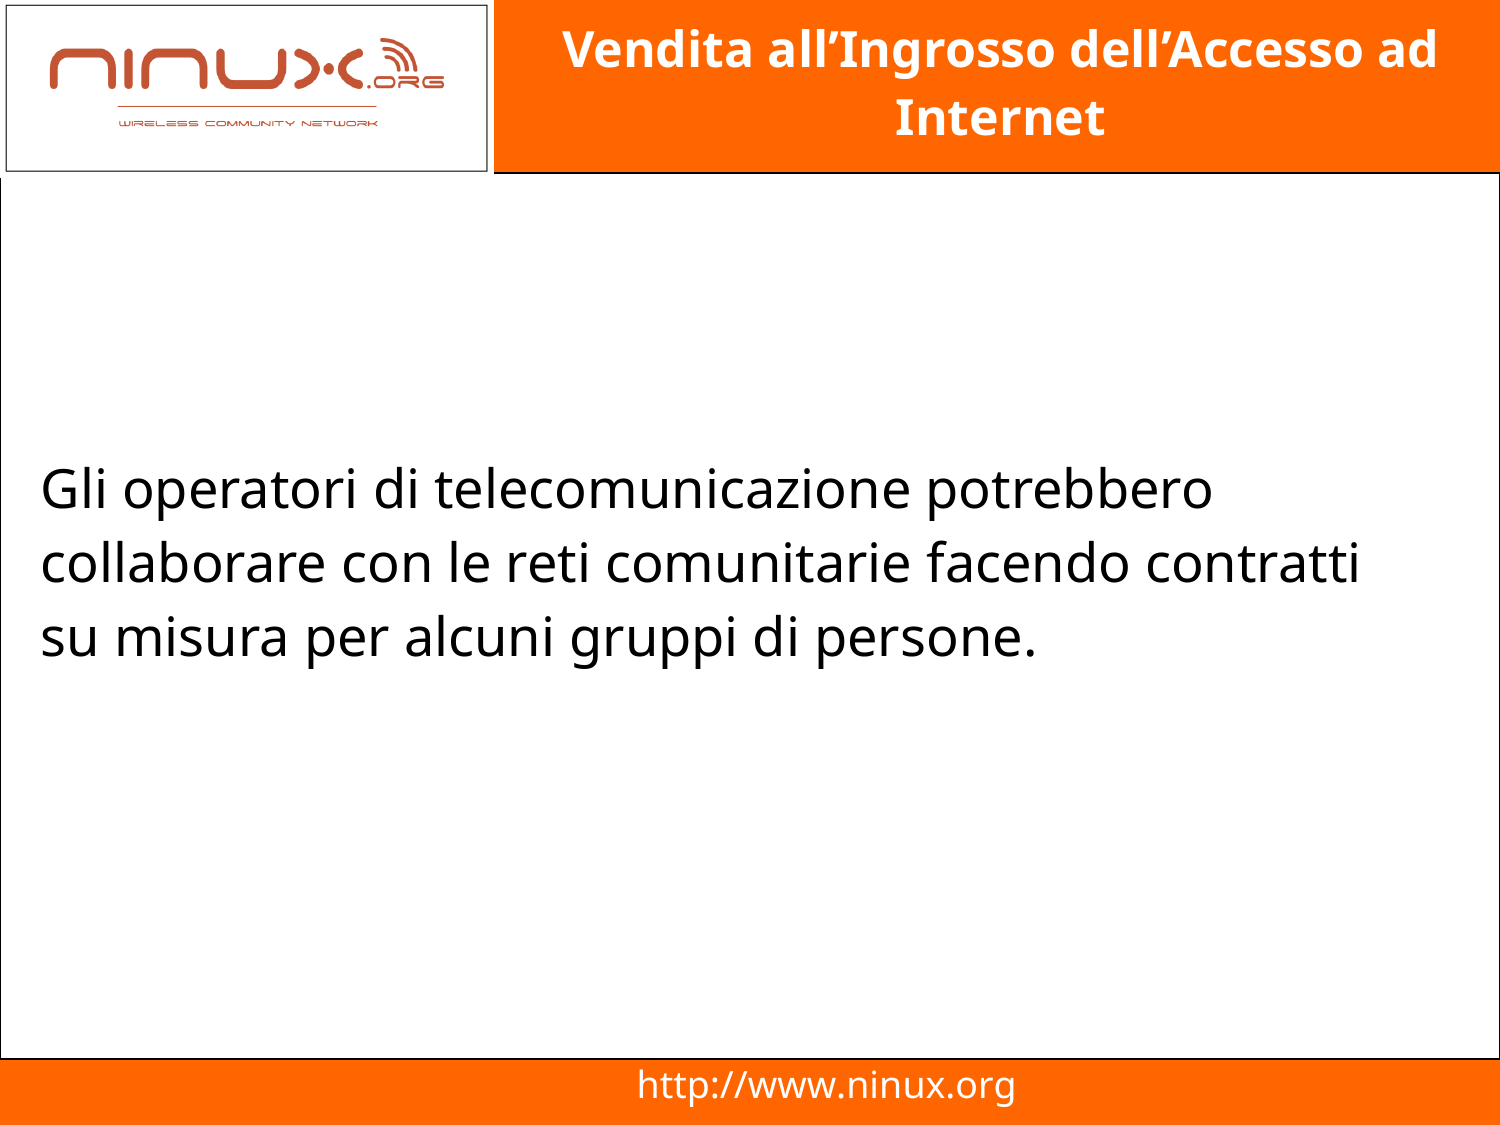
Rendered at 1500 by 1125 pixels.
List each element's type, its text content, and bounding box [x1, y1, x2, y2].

list Gli operatori di telecomunicazione potrebbero collaborare con le reti comunitarie facendo contratti su misura per alcuni gruppi di persone. [25, 183, 1447, 1004]
text_box http://www.ninux.org [621, 1053, 1159, 1125]
title Vendita all’Ingrosso dell’Accesso ad Internet [501, 0, 1500, 165]
picture [0, 0, 494, 178]
